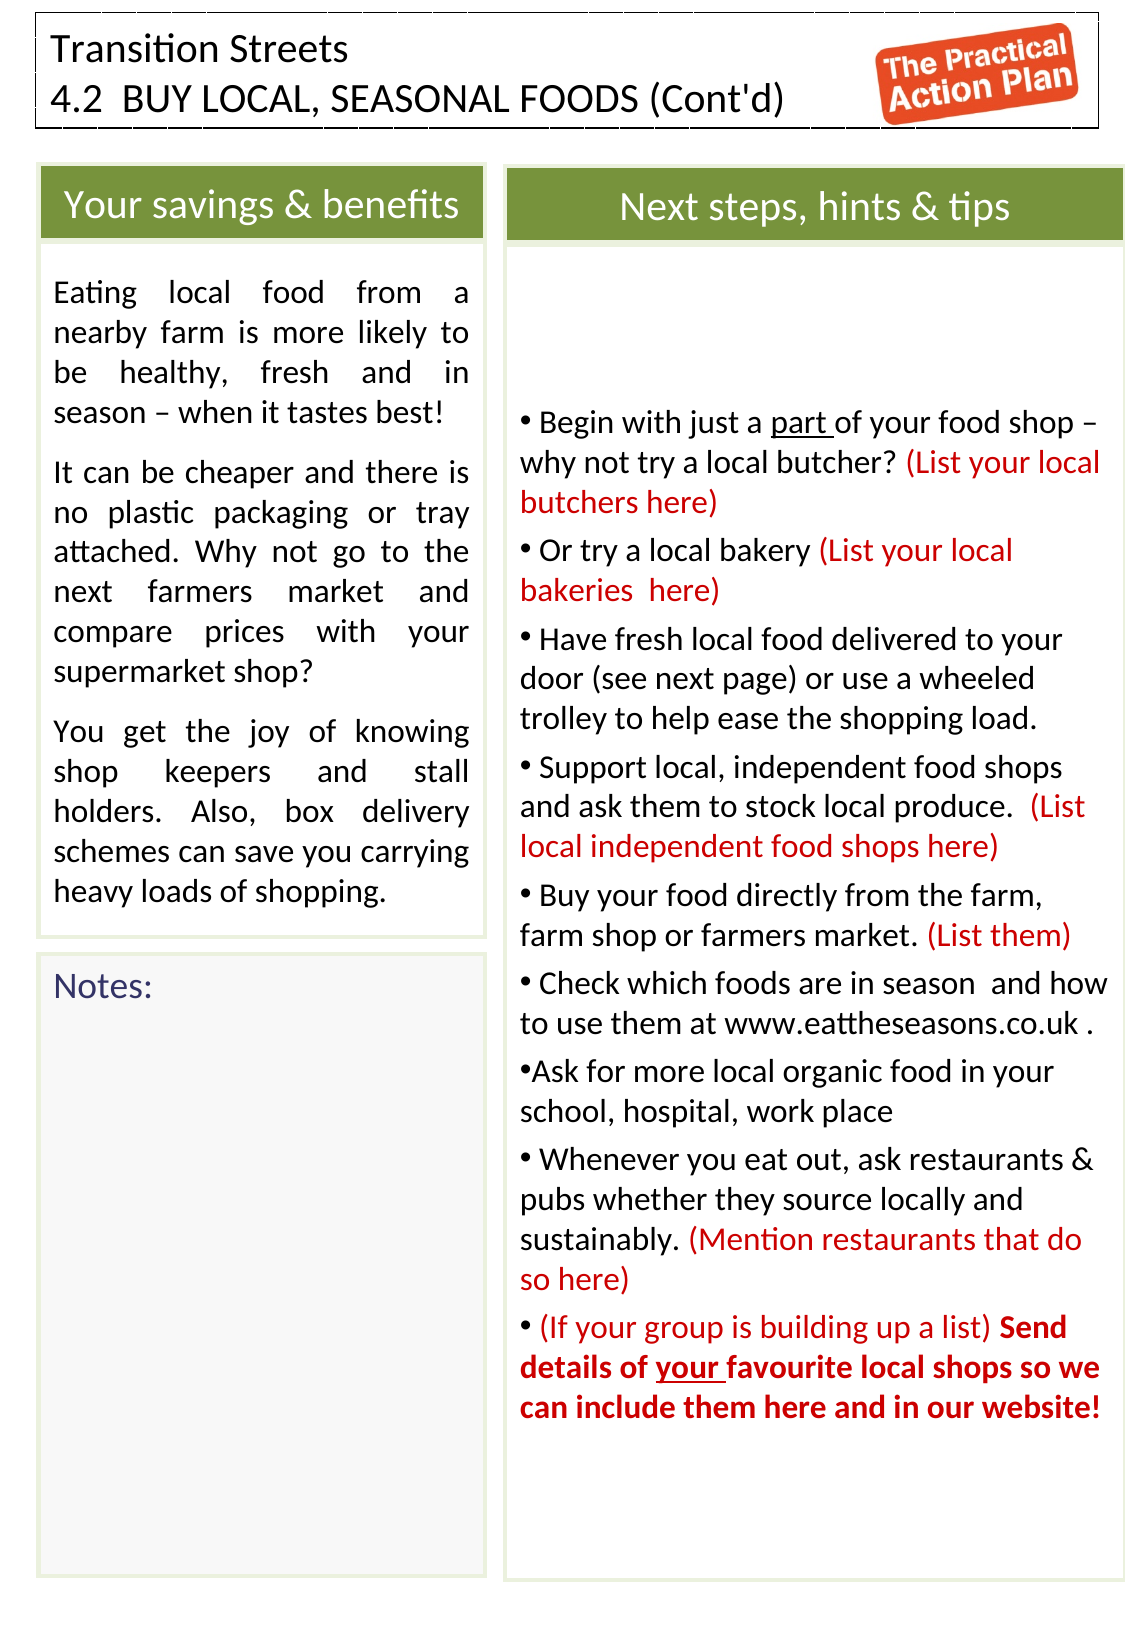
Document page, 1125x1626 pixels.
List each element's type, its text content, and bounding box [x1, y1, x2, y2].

text_box Begin with just a part of your food shop – why not try a local butcher? (List your local butchers here) Or try a local bakery (List your local bakeries here) Have fresh local food delivered to your door (see next page) or use a wheeled trolley to help ease the shopping load. Support local, independent food shops and ask them to stock local produce. (List local independent food shops here) Buy your food directly from the farm, farm shop or farmers market. (List them) Check which foods are in season and how to use them at www.eattheseasons.co.uk . Ask for more local organic food in your school, hospital, work place Whenever you eat out, ask restaurants & pubs whether they source locally and sustainably. (Mention restaurants that do so here) (If your group is building up a list) Send details of your favourite local shops so we can include them here and in our website! [505, 245, 1125, 1581]
text_box Your savings & benefits [38, 163, 485, 241]
text_box Notes: [38, 953, 485, 1577]
text_box Transition Streets 4.2 BUY LOCAL, SEASONAL FOODS (Cont'd) [35, 12, 1099, 129]
text_box Eating local food from a nearby farm is more likely to be healthy, fresh and in season – when it tastes best! It can be cheaper and there is no plastic packaging or tray attached. Why not go to the next farmers market and compare prices with your supermarket shop? You get the joy of knowing shop keepers and stall holders. Also, box delivery schemes can save you carrying heavy loads of shopping. [38, 242, 485, 937]
text_box Next steps, hints & tips [505, 165, 1125, 243]
